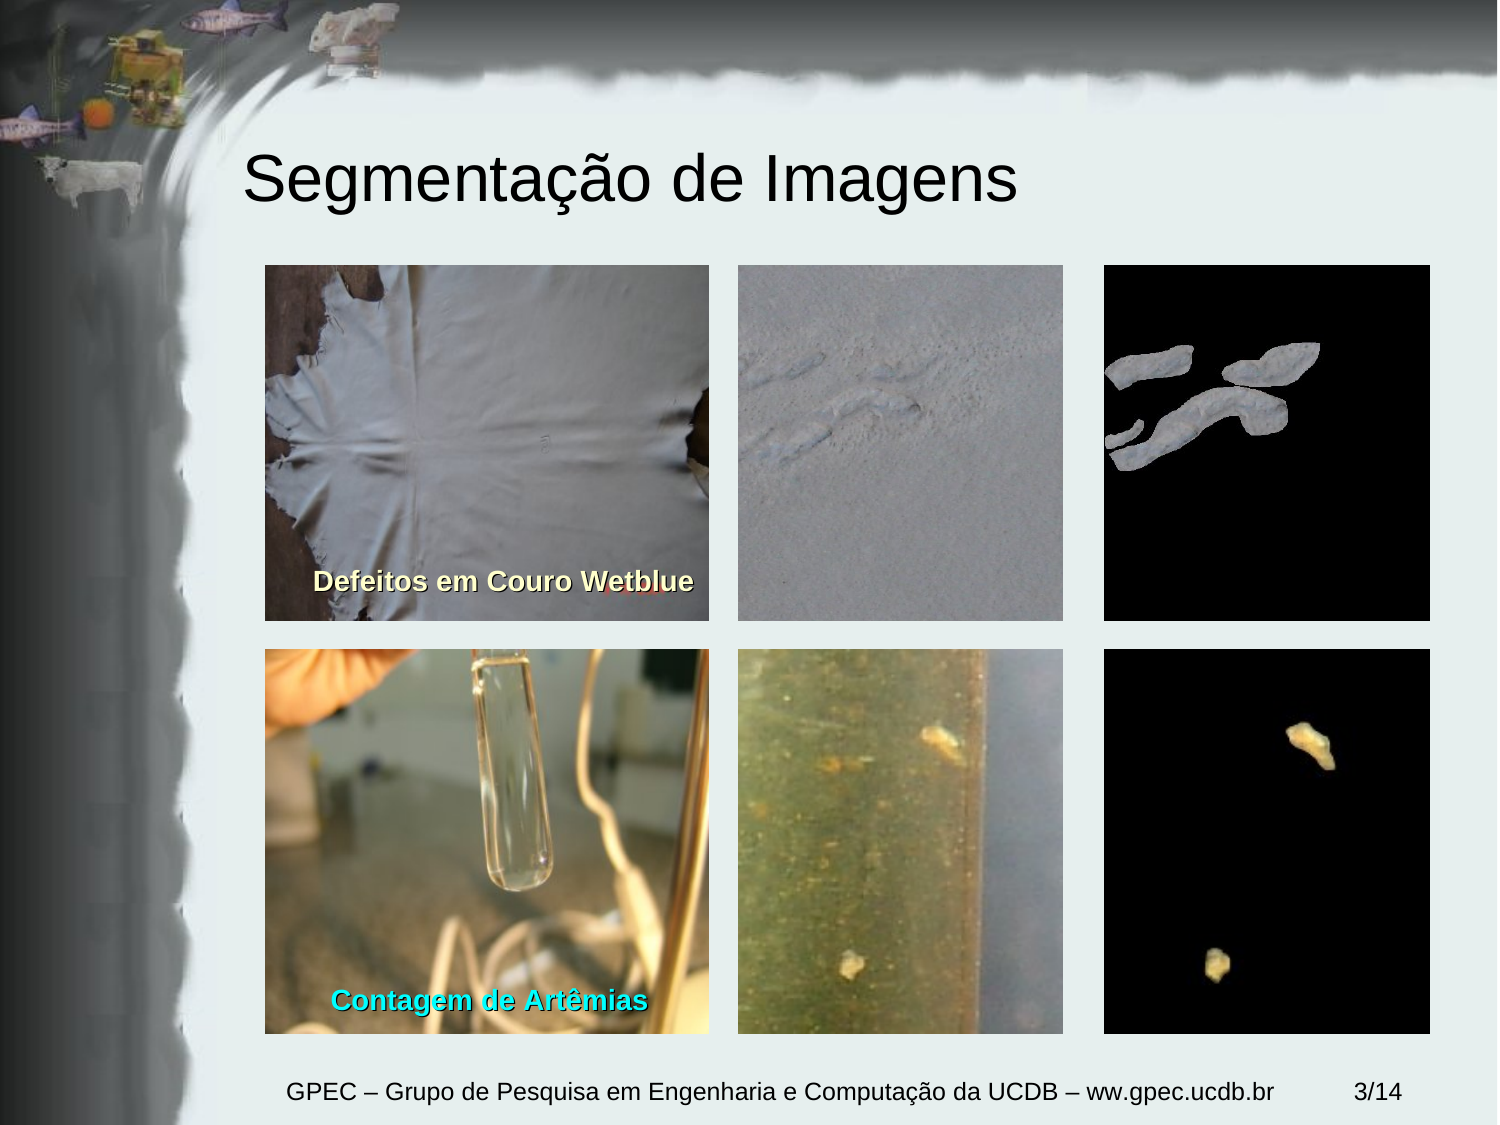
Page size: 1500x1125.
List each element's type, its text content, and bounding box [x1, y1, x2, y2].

picture [0, 0, 1498, 1125]
title Segmentação de Imagens [242, 113, 1425, 244]
text_box Contagem de Artêmias [315, 976, 664, 1036]
text_box Defeitos em Couro Wetblue [298, 557, 710, 617]
